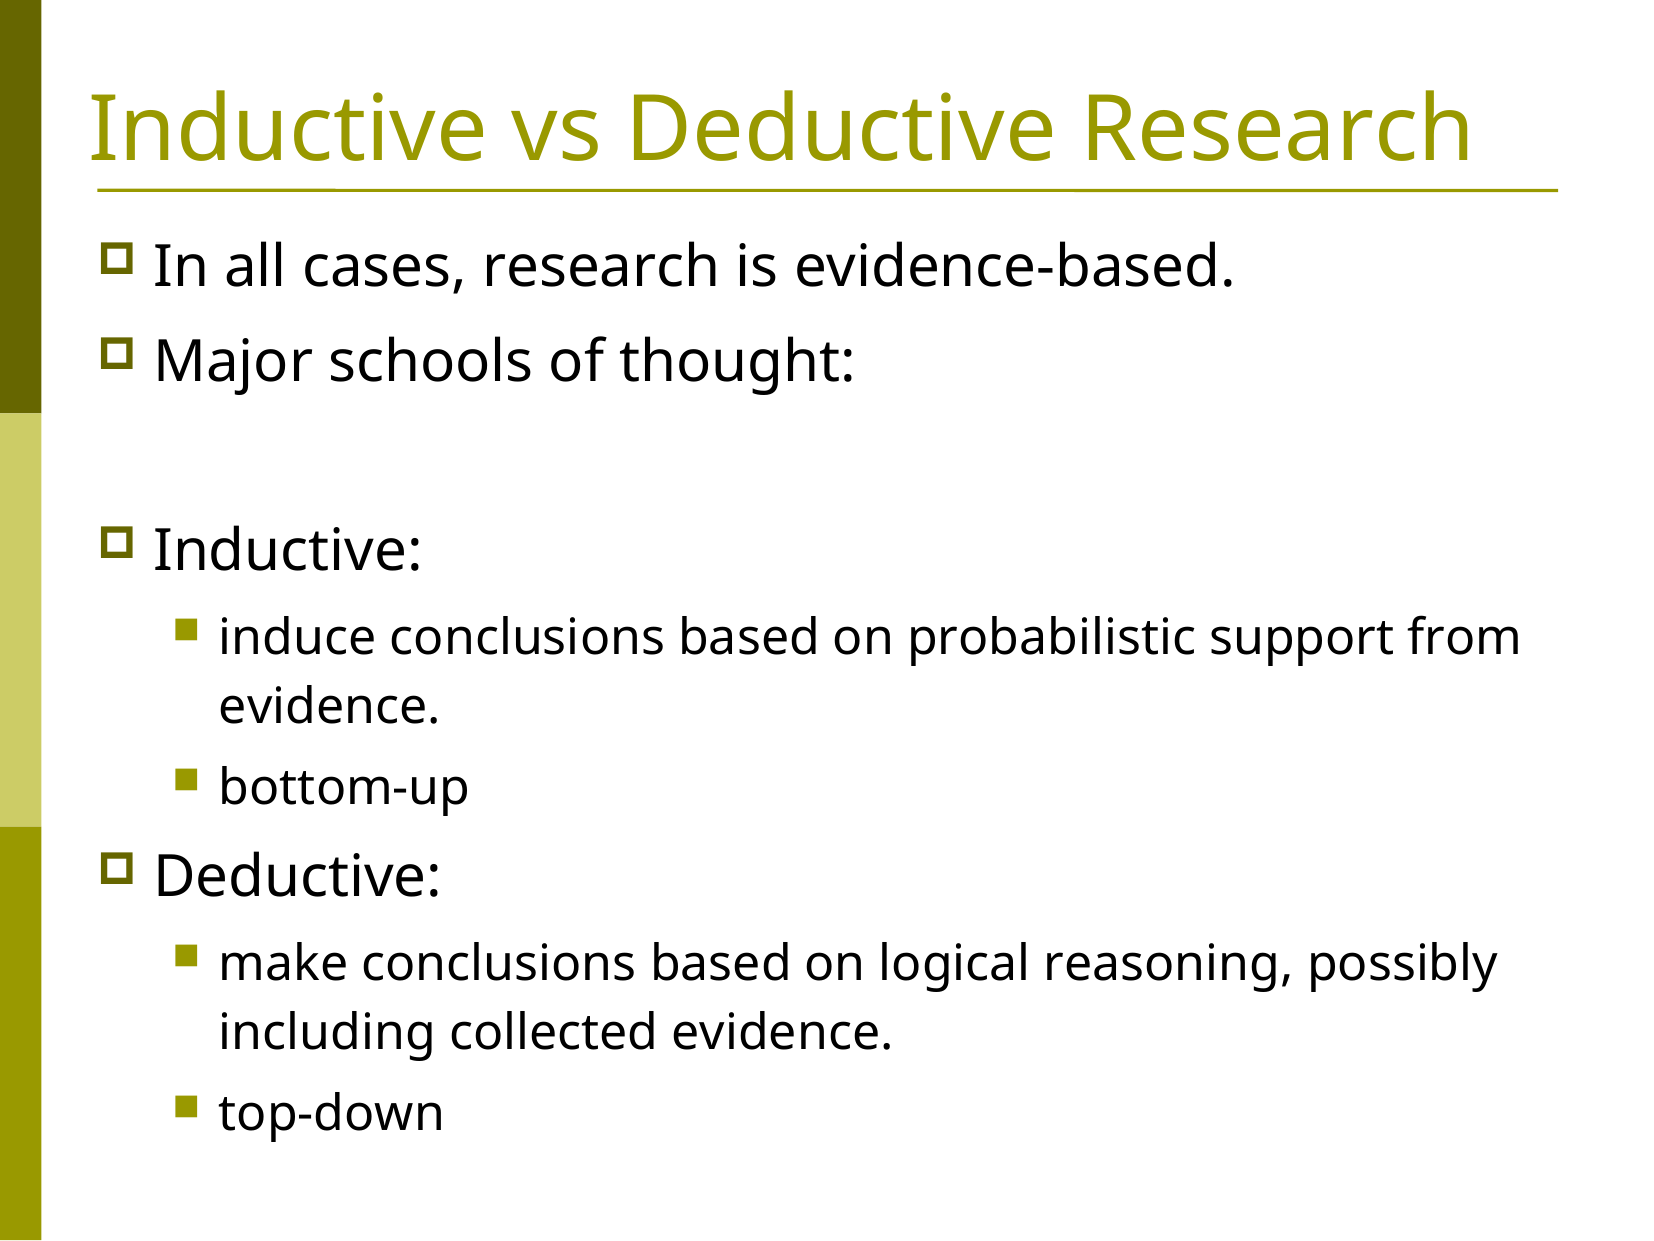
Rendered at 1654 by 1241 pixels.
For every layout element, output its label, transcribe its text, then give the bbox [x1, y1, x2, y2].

list In all cases, research is evidence-based. Major schools of thought: Inductive: induce conclusions based on probabilistic support from evidence. bottom-up Deductive: make conclusions based on logical reasoning, possibly including collected evidence. top-down [82, 216, 1571, 1065]
title Inductive vs Deductive Research [88, 43, 1577, 207]
